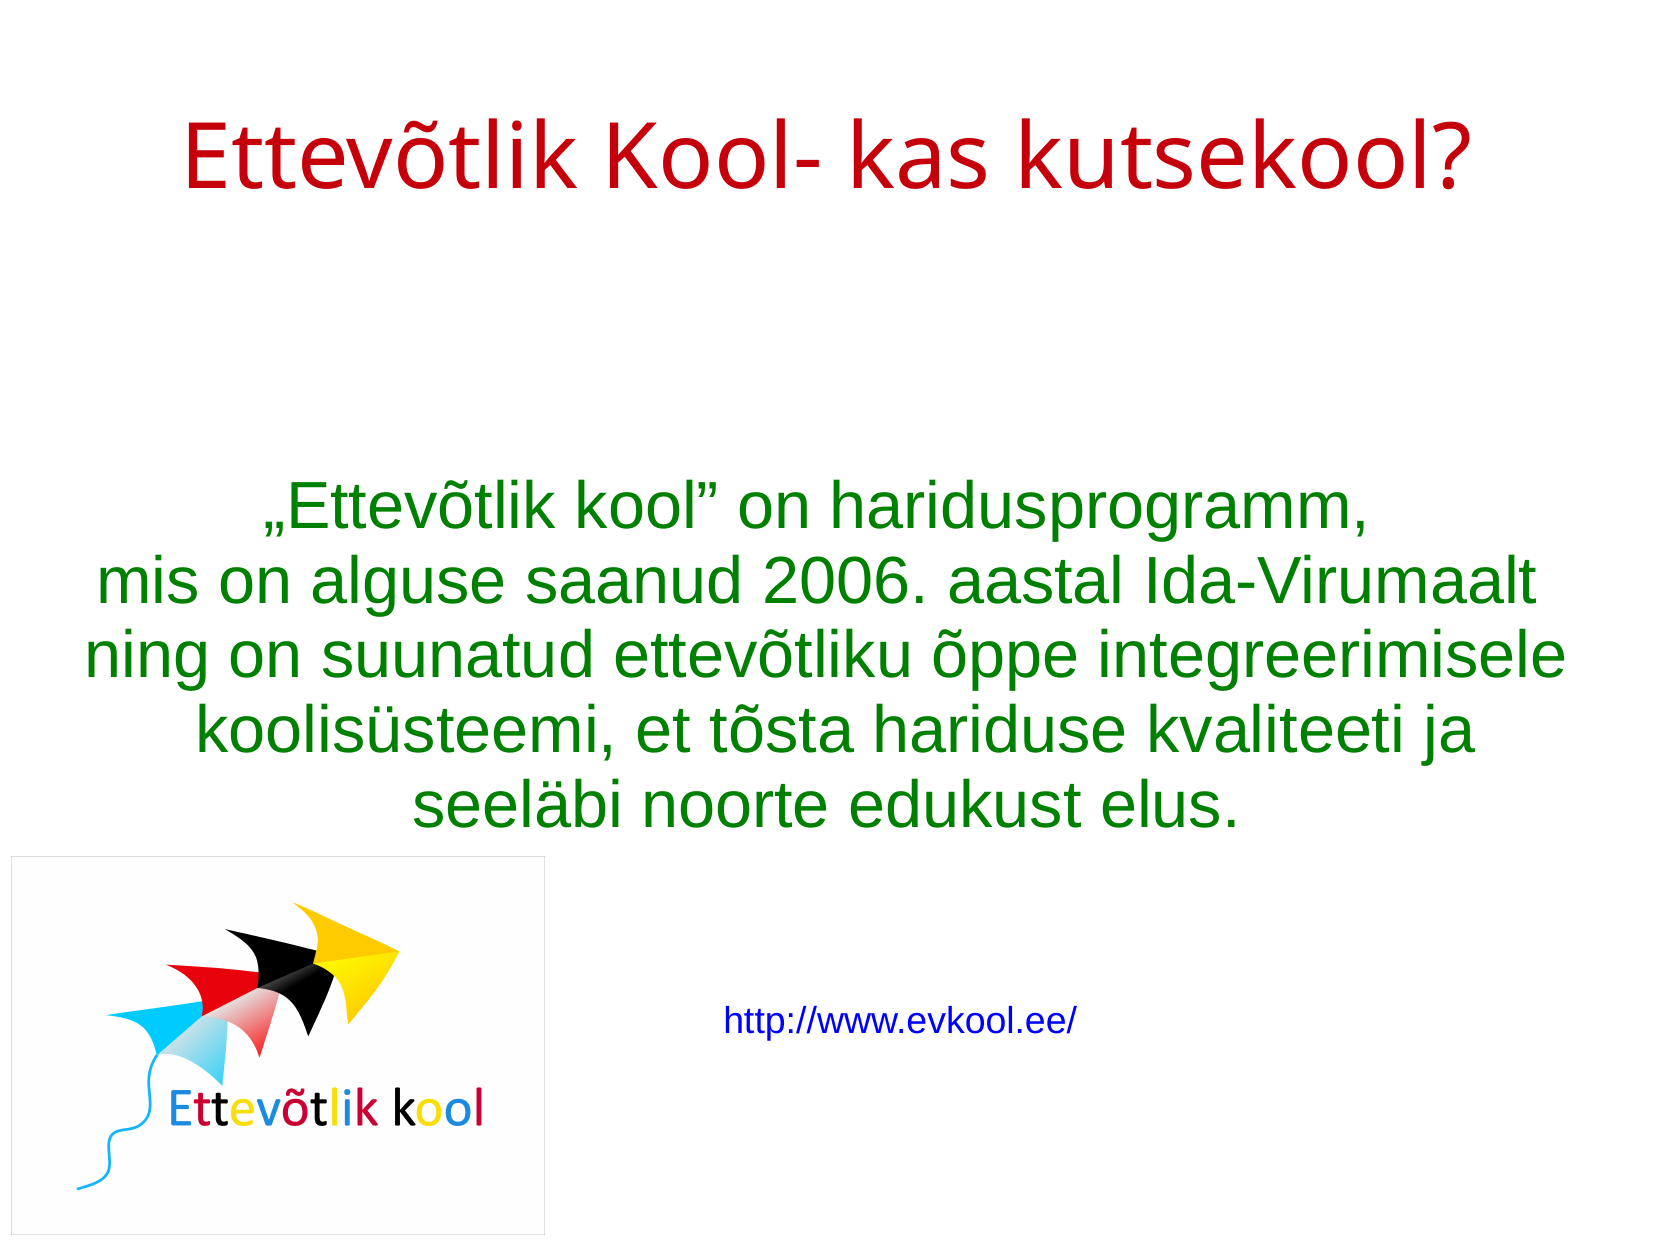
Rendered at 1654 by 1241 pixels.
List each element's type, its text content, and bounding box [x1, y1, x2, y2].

text_box „Ettevõtlik kool” on haridusprogramm, mis on alguse saanud 2006. aastal Ida-Virumaalt ning on suunatud ettevõtliku õppe integreerimisele koolisüsteemi, et tõsta hariduse kvaliteeti ja seeläbi noorte edukust elus. [69, 460, 1584, 850]
text_box http://www.evkool.ee/ [708, 992, 1091, 1049]
picture [11, 856, 545, 1235]
title Ettevõtlik Kool- kas kutsekool? [82, 49, 1571, 257]
